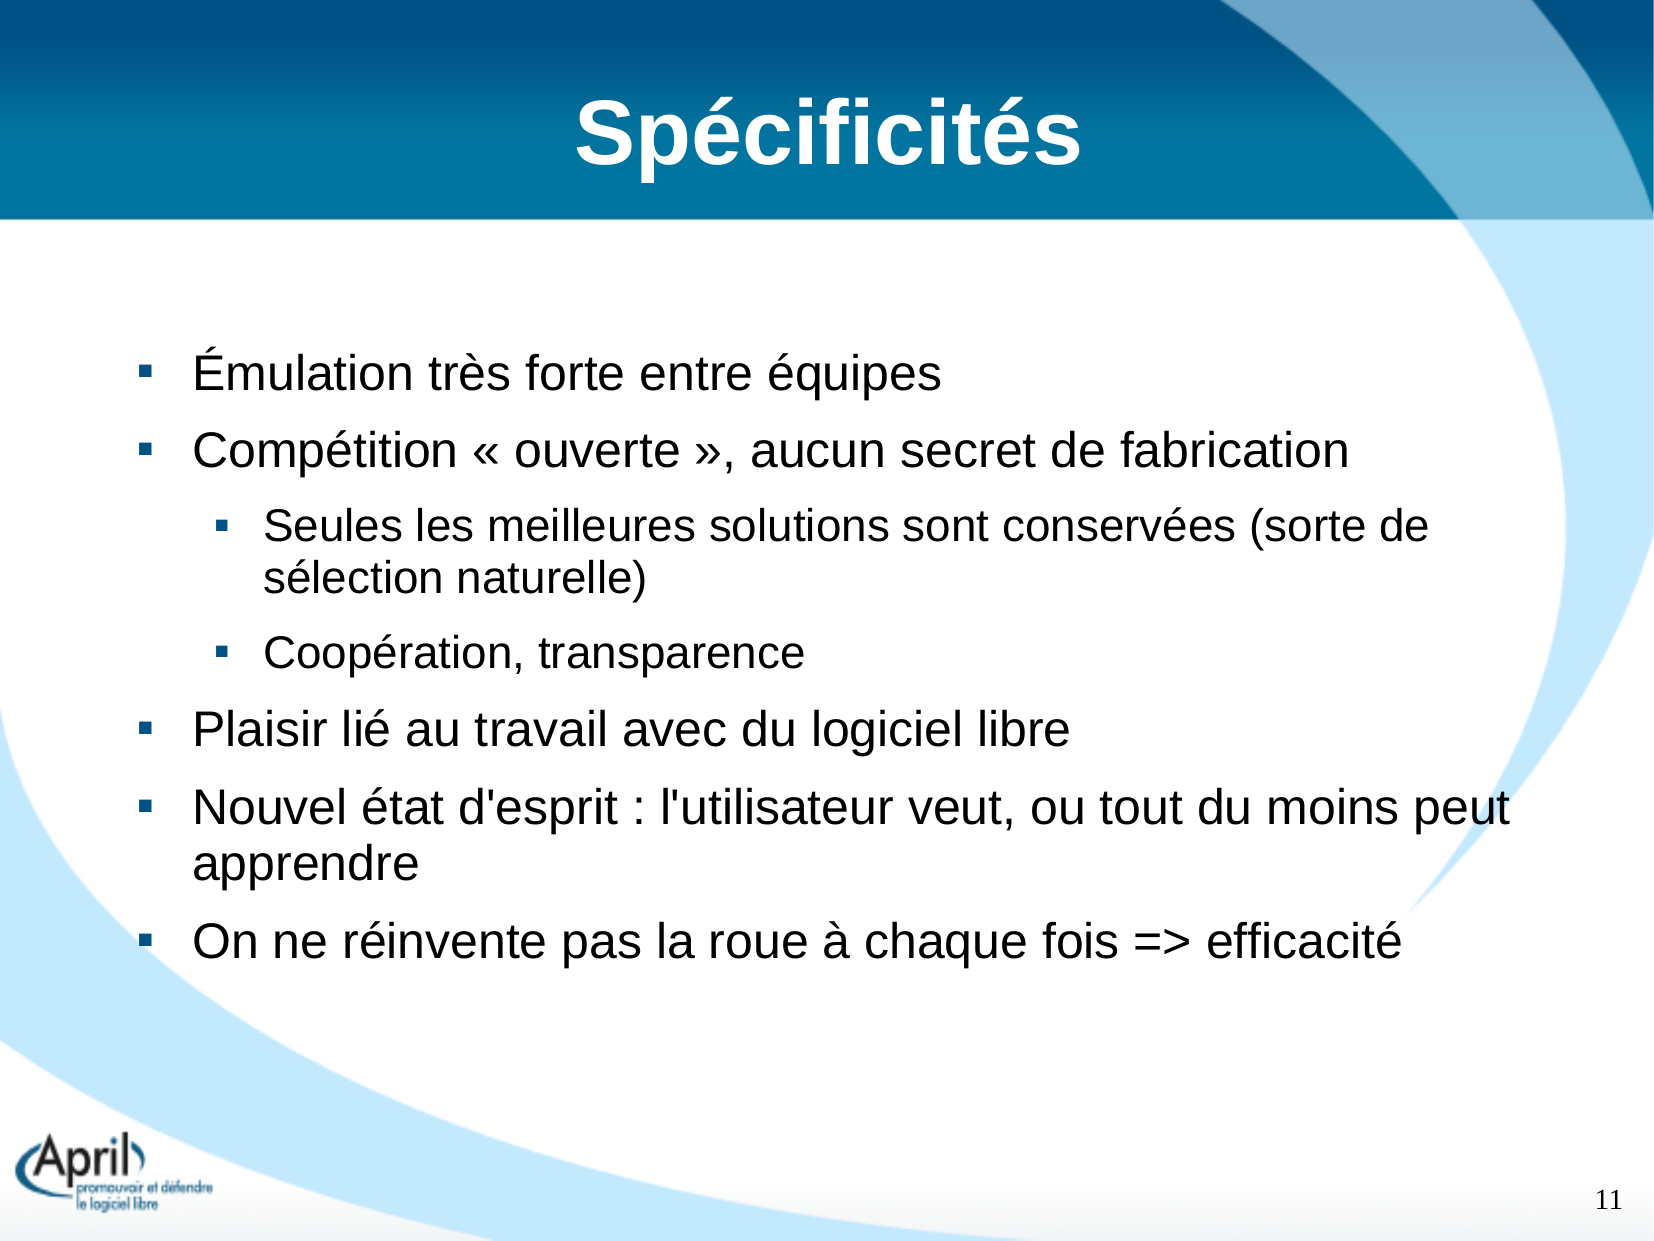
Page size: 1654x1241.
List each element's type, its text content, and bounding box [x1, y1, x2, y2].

list Émulation très forte entre équipes Compétition « ouverte », aucun secret de fabrication Seules les meilleures solutions sont conservées (sorte de sélection naturelle) Coopération, transparence Plaisir lié au travail avec du logiciel libre Nouvel état d'esprit : l'utilisateur veut, ou tout du moins peut apprendre On ne réinvente pas la roue à chaque fois => efficacité [121, 344, 1534, 1168]
picture [0, 0, 1654, 1241]
title Spécificités [123, 29, 1536, 237]
